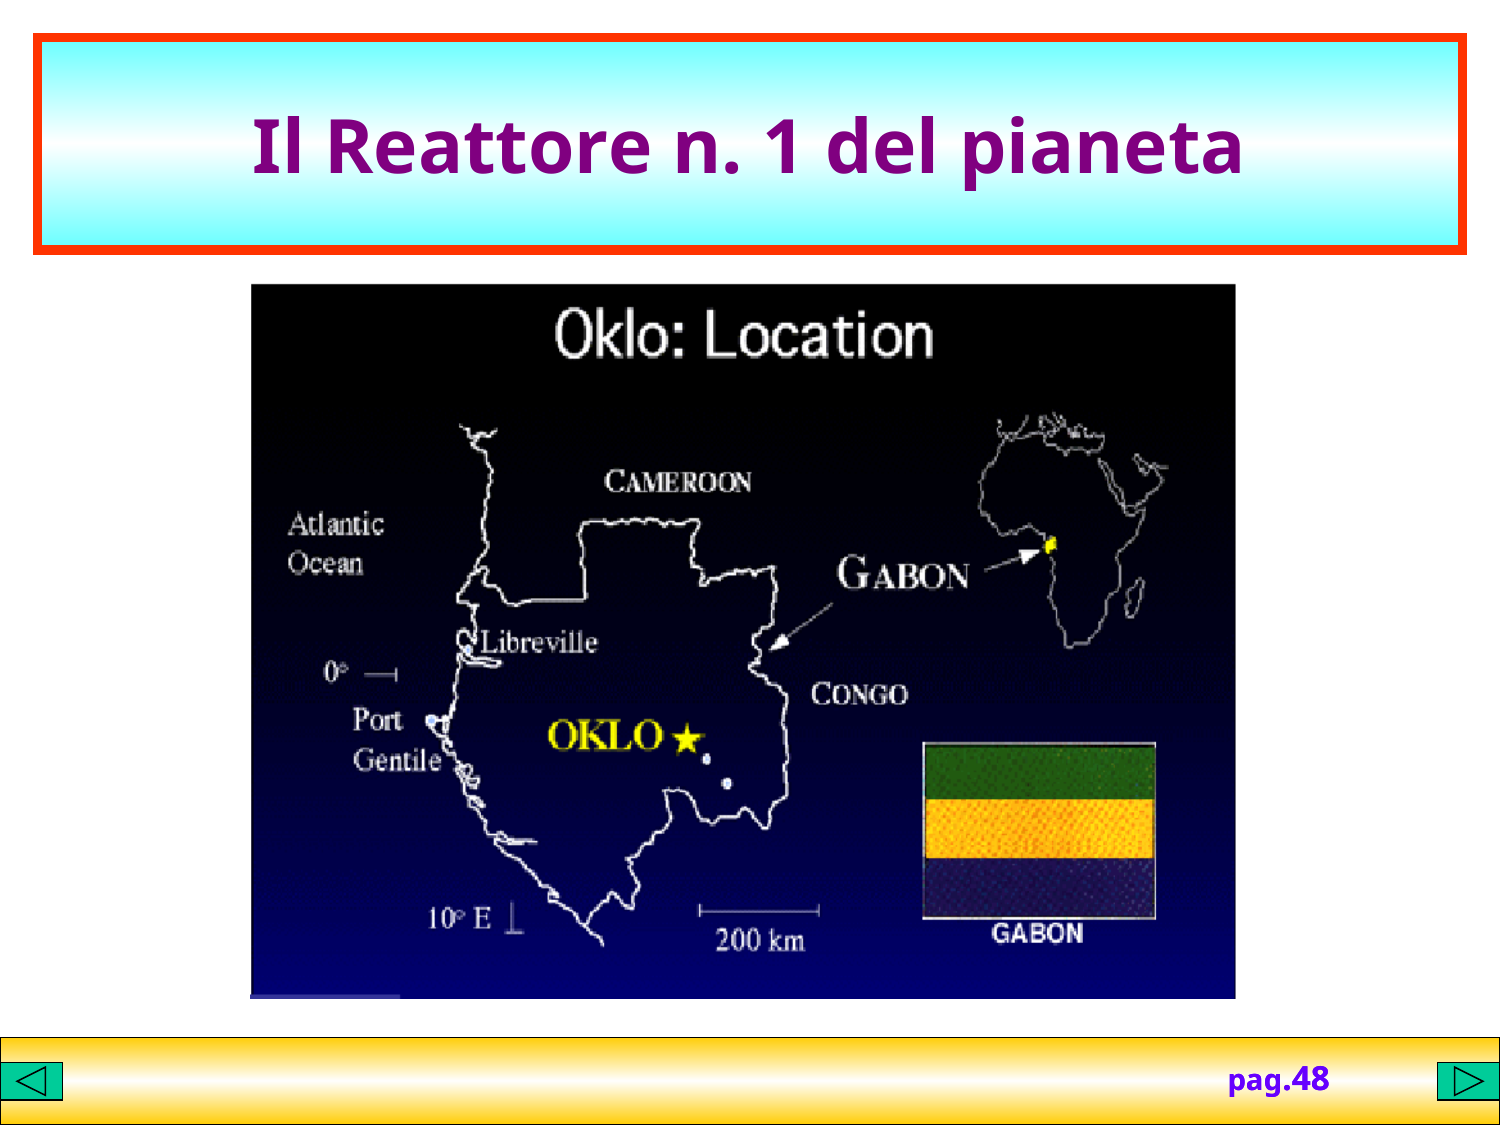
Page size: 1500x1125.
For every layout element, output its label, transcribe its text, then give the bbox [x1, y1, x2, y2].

picture [250, 280, 1237, 999]
text_box pag.<number> [1212, 1050, 1413, 1125]
title Il Reattore n. 1 del pianeta [37, 37, 1463, 250]
